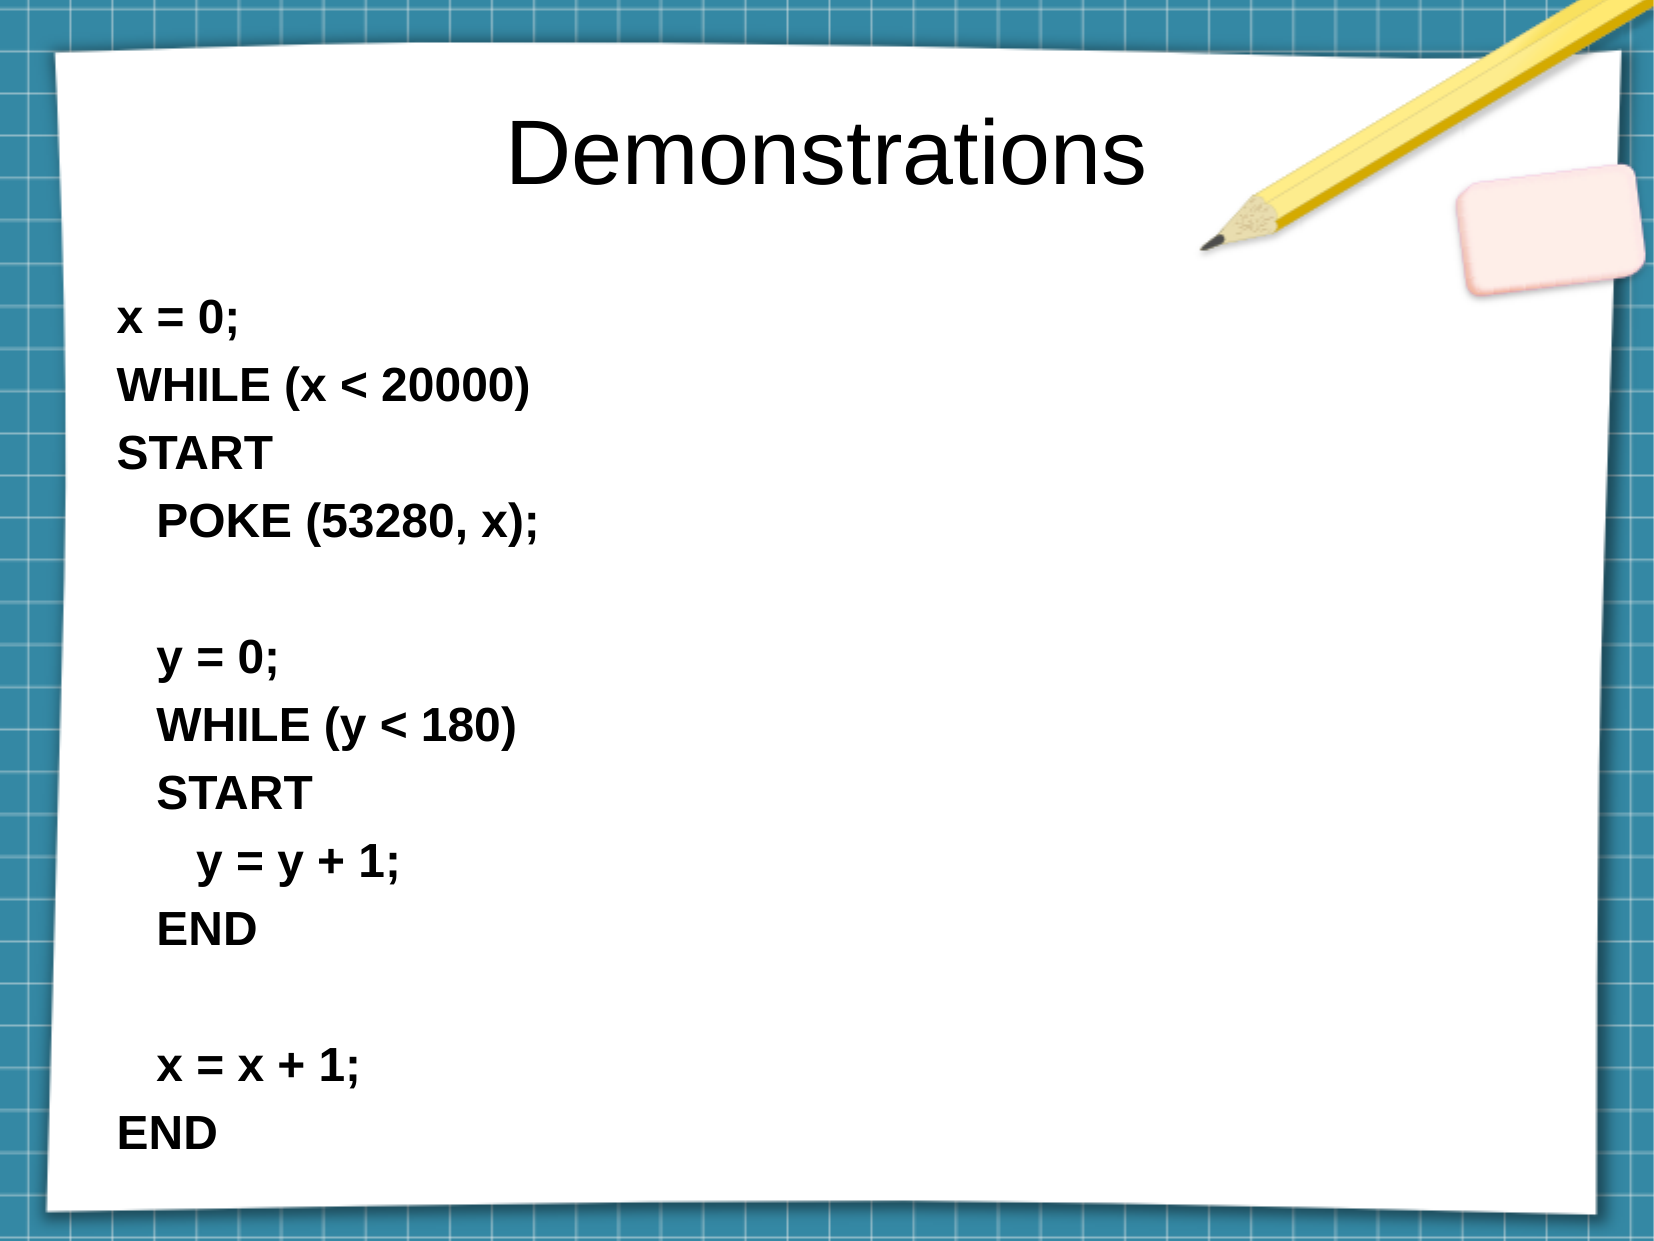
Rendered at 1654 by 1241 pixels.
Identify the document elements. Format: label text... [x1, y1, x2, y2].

title Demonstrations [82, 49, 1571, 257]
list x = 0; WHILE (x < 20000) START POKE (53280, x); y = 0; WHILE (y < 180) START y = y + 1; END x = x + 1; END [82, 290, 1571, 1171]
picture [0, 0, 1654, 1241]
